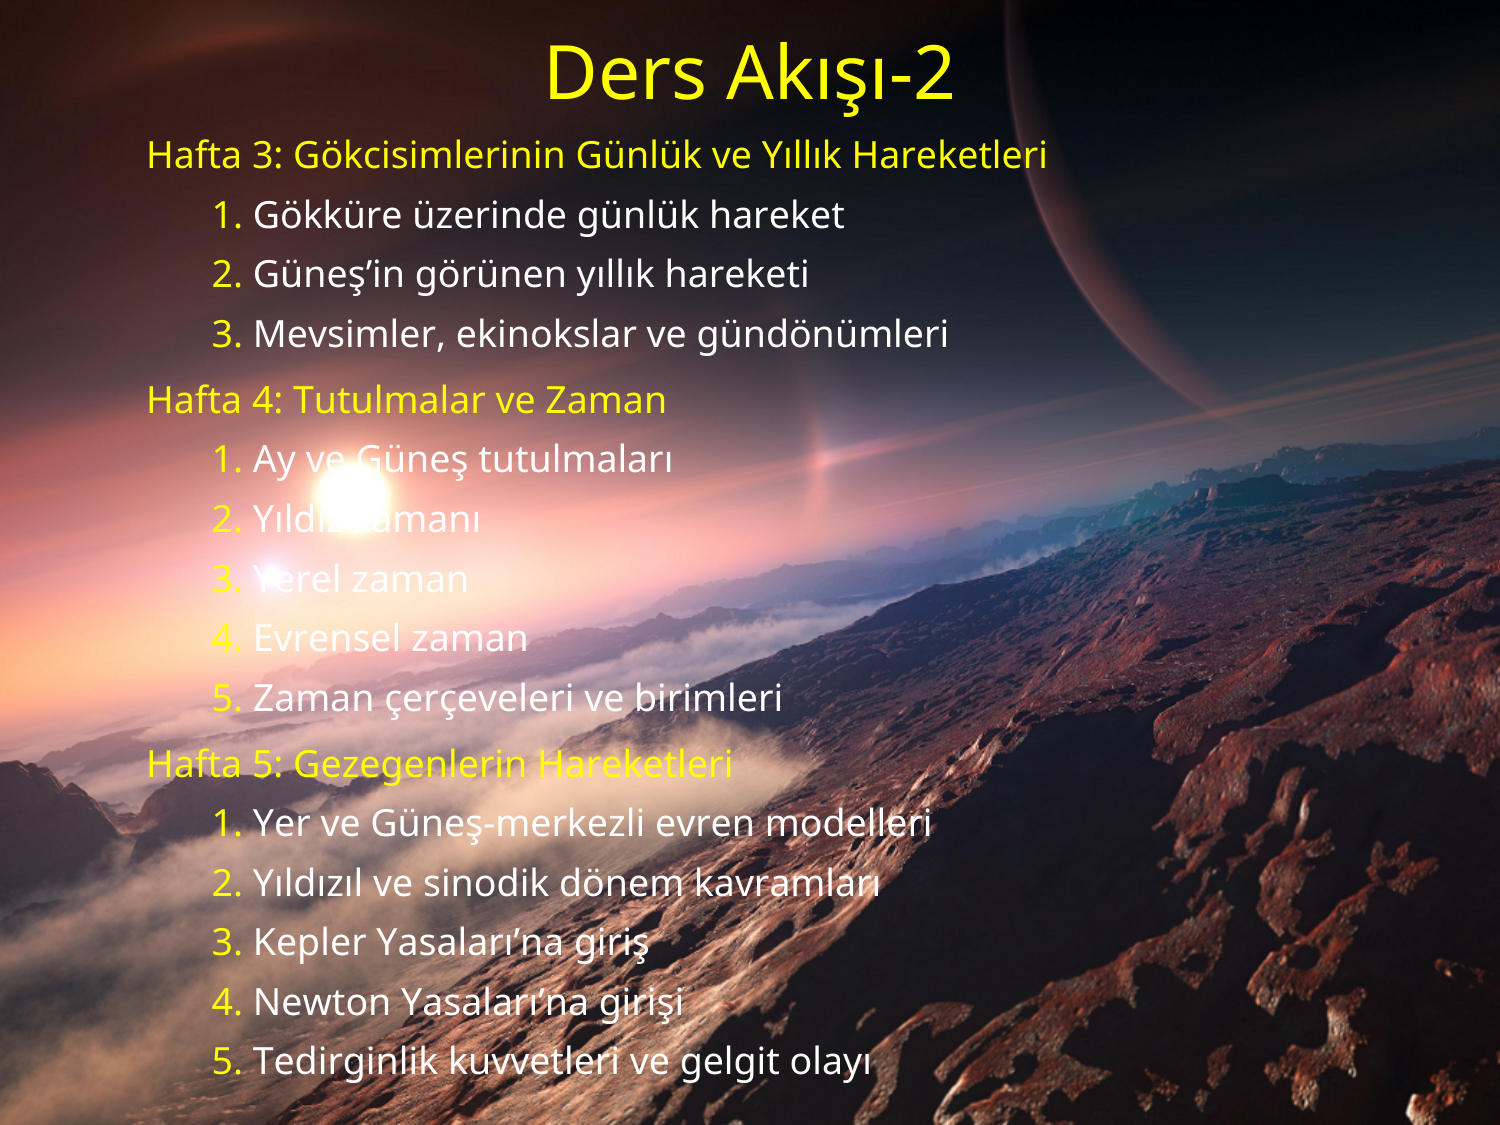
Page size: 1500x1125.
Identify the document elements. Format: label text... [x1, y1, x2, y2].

picture [0, 0, 1500, 1125]
title Ders Akışı-2 [75, 3, 1426, 132]
list Hafta 3: Gökcisimlerinin Günlük ve Yıllık Hareketleri 1. Gökküre üzerinde günlük hareket 2. Güneş’in görünen yıllık hareketi 3. Mevsimler, ekinokslar ve gündönümleri [75, 132, 1426, 377]
list Hafta 5: Gezegenlerin Hareketleri 1. Yer ve Güneş-merkezli evren modelleri 2. Yıldızıl ve sinodik dönem kavramları 3. Kepler Yasaları’na giriş 4. Newton Yasaları’na girişi 5. Tedirginlik kuvvetleri ve gelgit olayı [75, 740, 1426, 1096]
list Hafta 4: Tutulmalar ve Zaman 1. Ay ve Güneş tutulmaları 2. Yıldız zamanı 3. Yerel zaman 4. Evrensel zaman 5. Zaman çerçeveleri ve birimleri [75, 377, 1426, 736]
